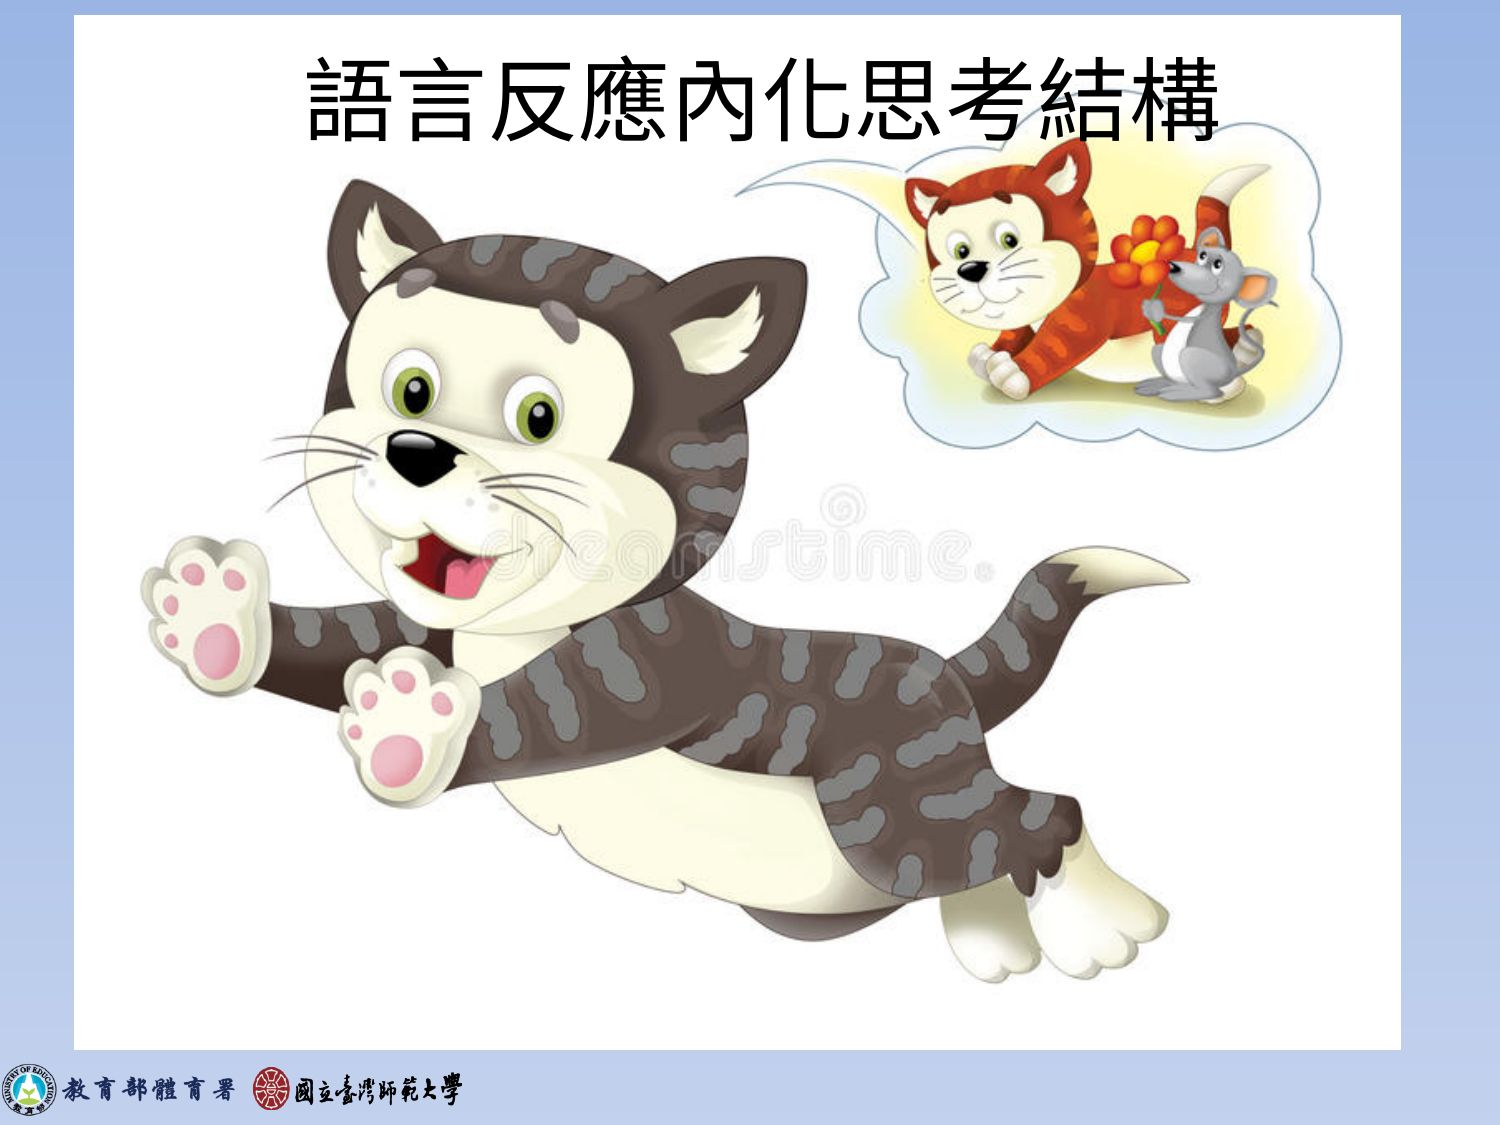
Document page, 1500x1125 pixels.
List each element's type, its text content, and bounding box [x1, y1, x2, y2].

picture [253, 1067, 462, 1110]
picture [0, 15, 1401, 1125]
title 語言反應內化思考結構 [125, 35, 1401, 142]
